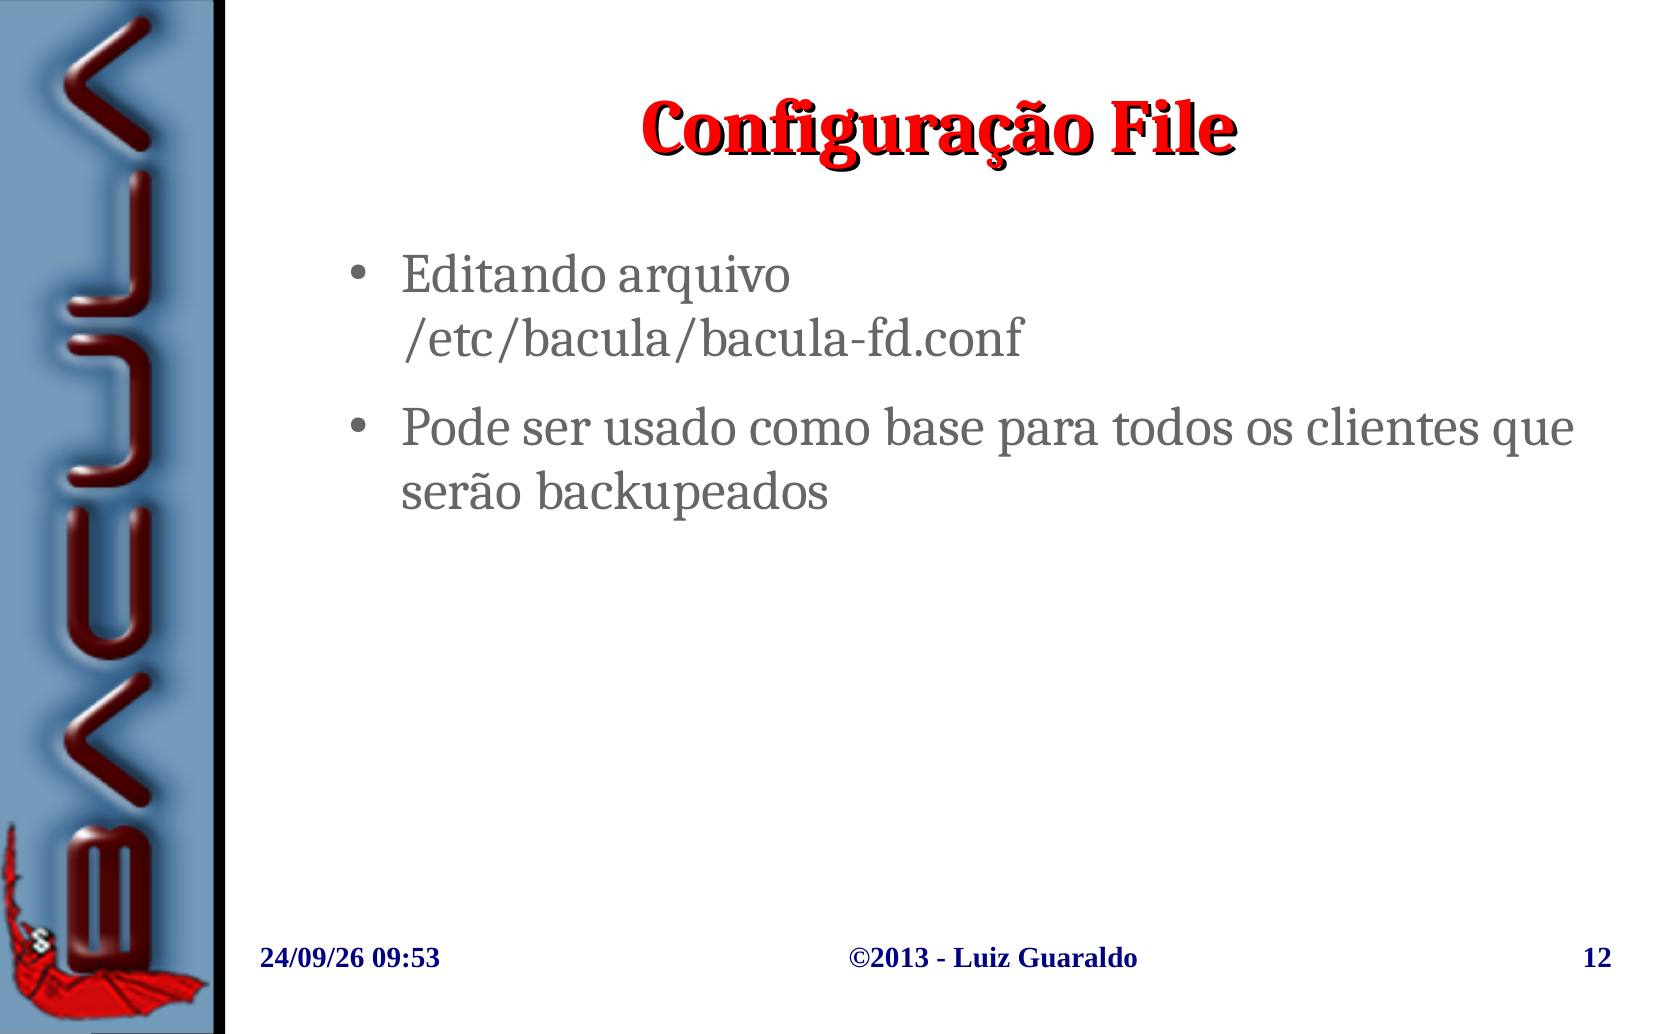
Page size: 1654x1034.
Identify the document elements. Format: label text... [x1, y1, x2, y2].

picture [0, 1, 213, 1033]
list Editando arquivo /etc/bacula/bacula-fd.conf Pode ser usado como base para todos os clientes que serão backupeados [330, 241, 1619, 962]
title Configuração File [259, 41, 1619, 214]
